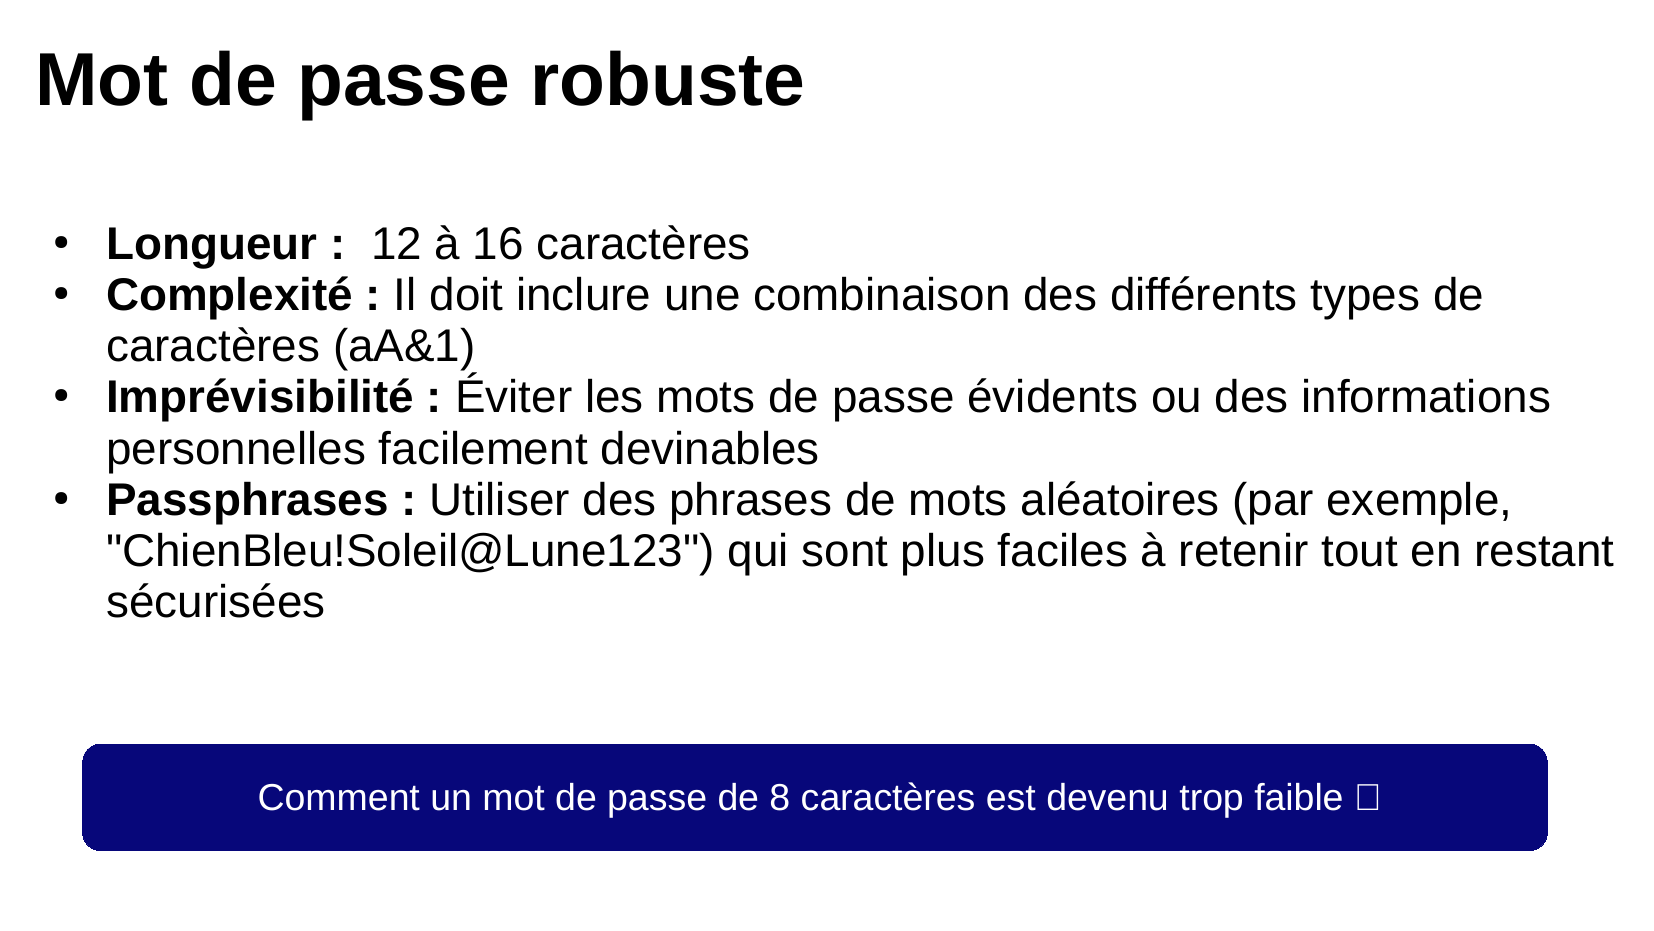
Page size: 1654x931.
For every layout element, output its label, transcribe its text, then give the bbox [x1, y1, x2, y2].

list Longueur : 12 à 16 caractères Complexité : Il doit inclure une combinaison des différents types de caractères (aA&1) Imprévisibilité : Éviter les mots de passe évidents ou des informations personnelles facilement devinables Passphrases : Utiliser des phrases de mots aléatoires (par exemple, "ChienBleu!Soleil@Lune123") qui sont plus faciles à retenir tout en restant sécurisées [35, 217, 1619, 758]
text_box Comment un mot de passe de 8 caractères est devenu trop faible 🔎 [82, 744, 1548, 851]
title Mot de passe robuste [35, 37, 1619, 193]
